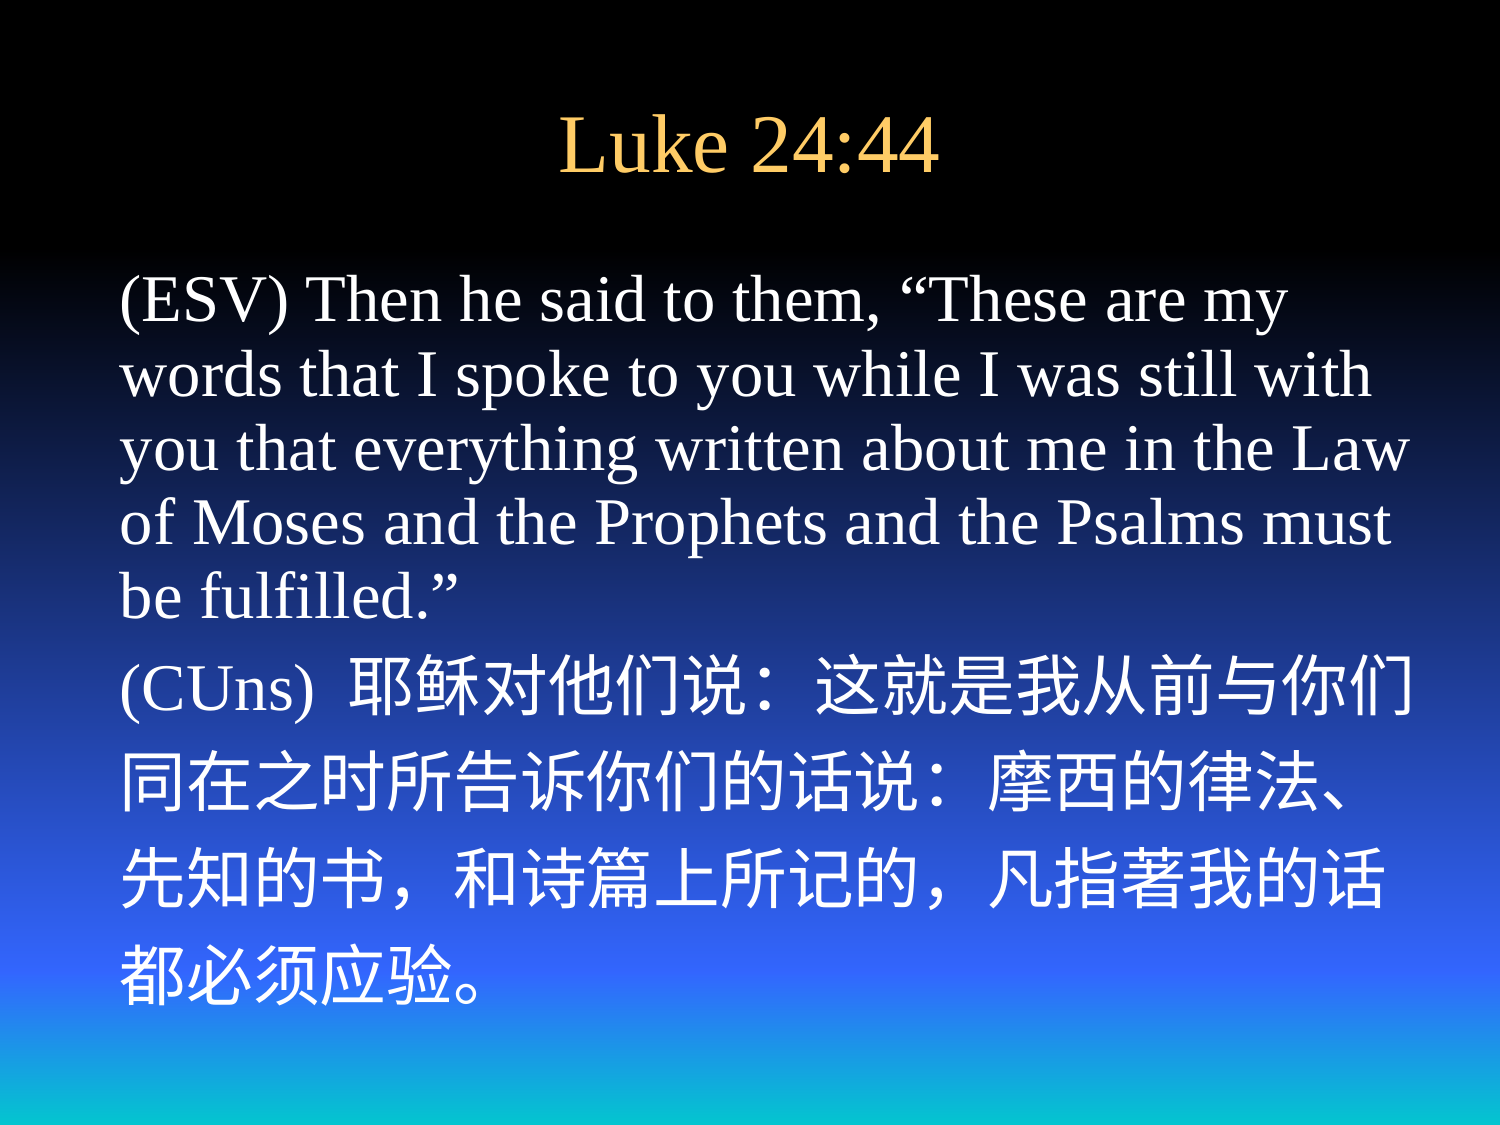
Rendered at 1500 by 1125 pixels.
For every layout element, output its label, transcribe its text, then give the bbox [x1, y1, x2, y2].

text_box (ESV) Then he said to them, “These are my words that I spoke to you while I was still with you that everything written about me in the Law of Moses and the Prophets and the Psalms must be fulfilled.” (CUns) 耶稣对他们说：这就是我从前与你们同在之时所告诉你们的话说：摩西的律法、先知的书，和诗篇上所记的，凡指著我的话都必须应验。 [105, 254, 1456, 1028]
title Luke 24:44 [75, 44, 1425, 233]
